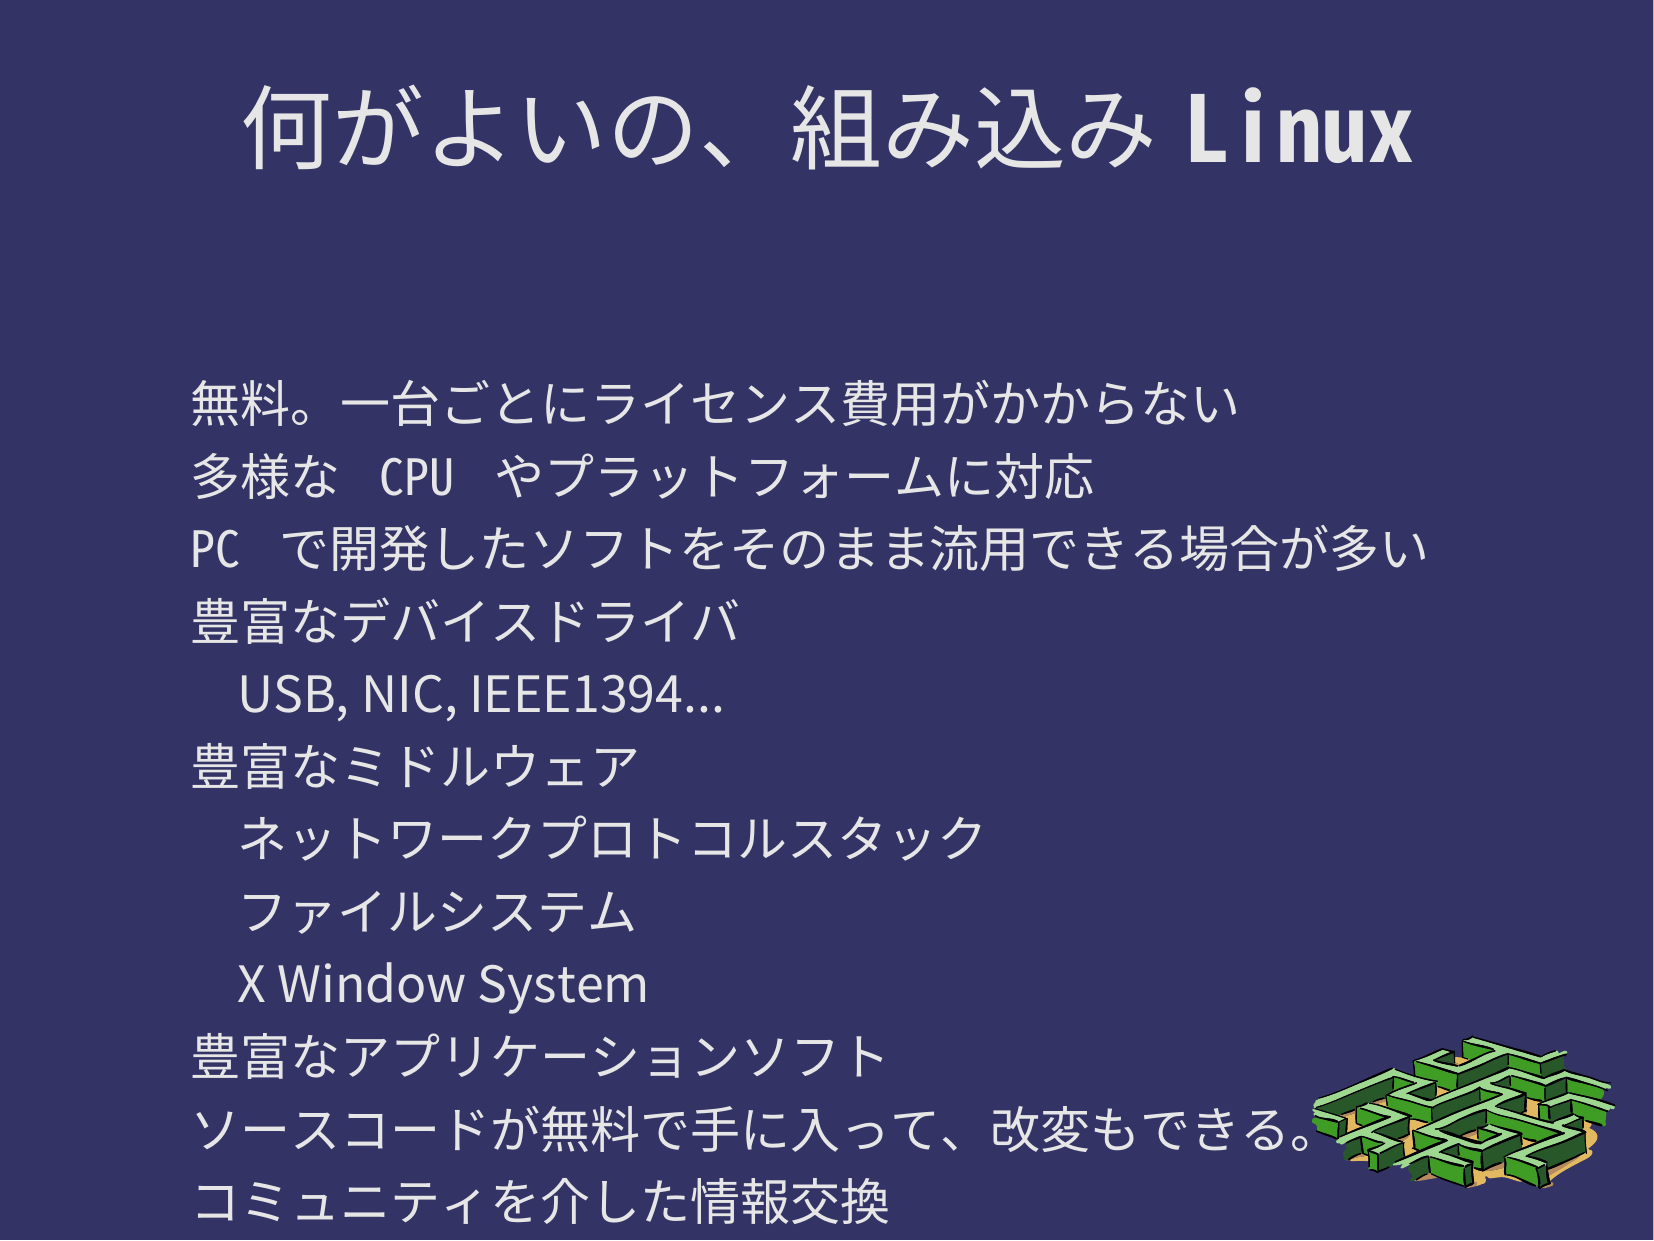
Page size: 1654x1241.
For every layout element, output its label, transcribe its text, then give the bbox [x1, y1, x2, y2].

title 何がよいの、組み込みLinux [121, 19, 1534, 227]
list 無料。一台ごとにライセンス費用がかからない 多様な CPU やプラットフォームに対応 PC で開発したソフトをそのまま流用できる場合が多い 豊富なデバイスドライバ USB, NIC, IEEE1394... 豊富なミドルウェア ネットワークプロトコルスタック ファイルシステム X Window System 豊富なアプリケーションソフト ソースコードが無料で手に入って、改変もできる。 コミュニティを介した情報交換 [178, 364, 1570, 1147]
